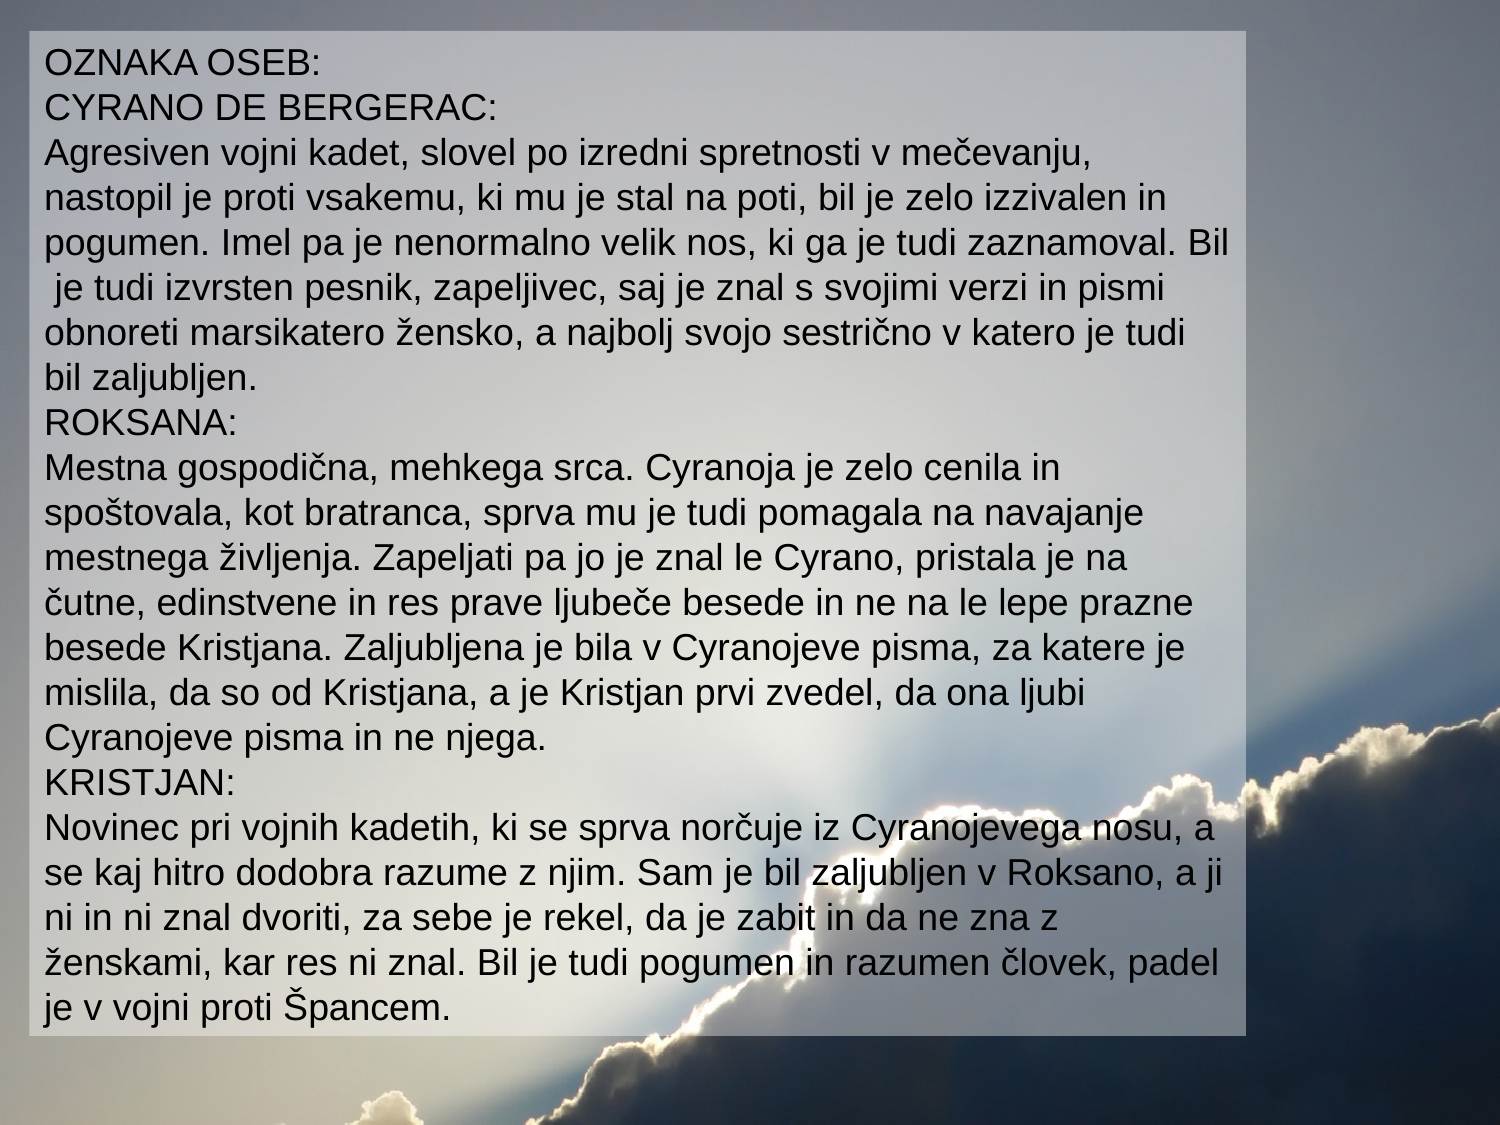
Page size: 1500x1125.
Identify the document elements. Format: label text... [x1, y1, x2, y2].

picture [0, 0, 1500, 1125]
text_box OZNAKA OSEB: CYRANO DE BERGERAC: Agresiven vojni kadet, slovel po izredni spretnosti v mečevanju, nastopil je proti vsakemu, ki mu je stal na poti, bil je zelo izzivalen in pogumen. Imel pa je nenormalno velik nos, ki ga je tudi zaznamoval. Bil je tudi izvrsten pesnik, zapeljivec, saj je znal s svojimi verzi in pismi obnoreti marsikatero žensko, a najbolj svojo sestrično v katero je tudi bil zaljubljen. ROKSANA: Mestna gospodična, mehkega srca. Cyranoja je zelo cenila in spoštovala, kot bratranca, sprva mu je tudi pomagala na navajanje mestnega življenja. Zapeljati pa jo je znal le Cyrano, pristala je na čutne, edinstvene in res prave ljubeče besede in ne na le lepe prazne besede Kristjana. Zaljubljena je bila v Cyranojeve pisma, za katere je mislila, da so od Kristjana, a je Kristjan prvi zvedel, da ona ljubi Cyranojeve pisma in ne njega. KRISTJAN: Novinec pri vojnih kadetih, ki se sprva norčuje iz Cyranojevega nosu, a se kaj hitro dodobra razume z njim. Sam je bil zaljubljen v Roksano, a ji ni in ni znal dvoriti, za sebe je rekel, da je zabit in da ne zna z ženskami, kar res ni znal. Bil je tudi pogumen in razumen človek, padel je v vojni proti Špancem. [29, 30, 1246, 1036]
